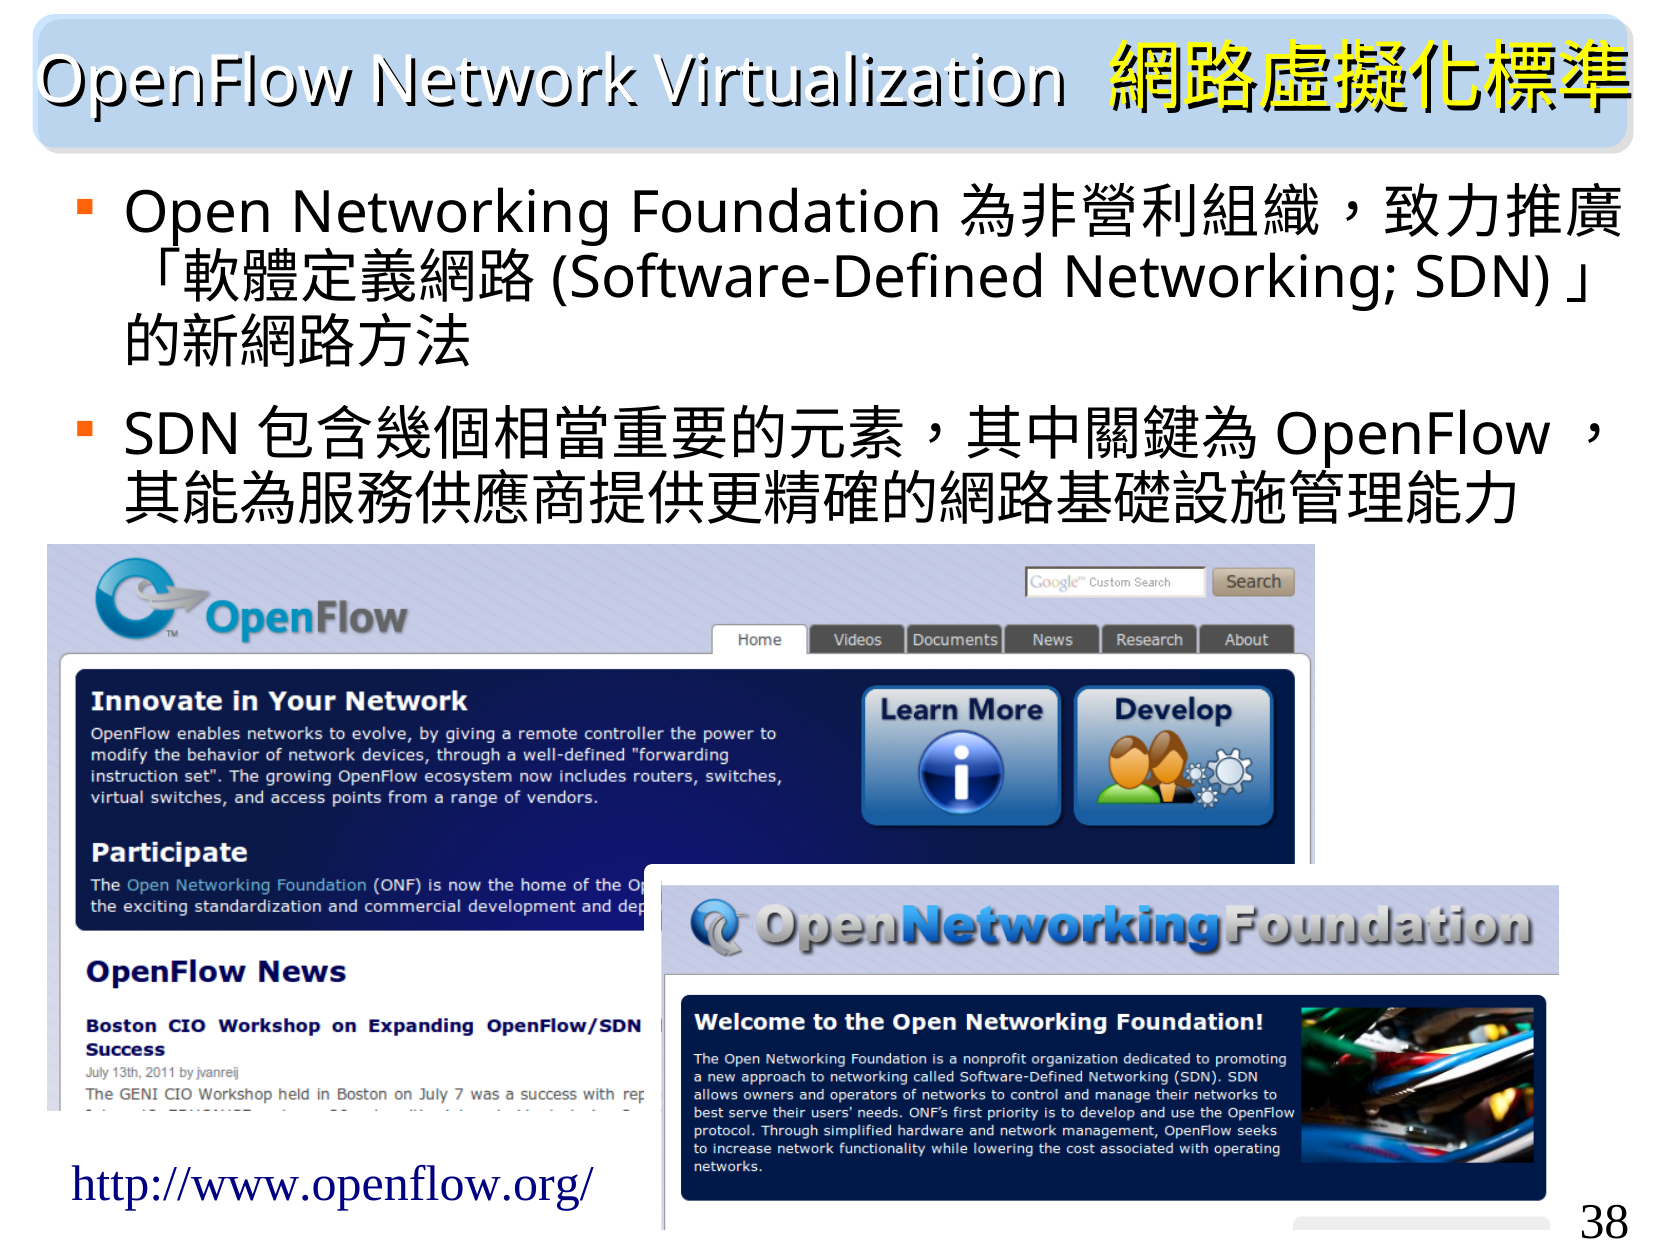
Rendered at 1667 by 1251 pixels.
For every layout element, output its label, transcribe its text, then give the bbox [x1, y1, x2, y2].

picture [47, 544, 1315, 1111]
picture [661, 881, 1560, 1230]
text_box http://www.openflow.org/ [56, 1142, 610, 1218]
text_box Open Networking Foundation為非營利組織，致力推廣「軟體定義網路(Software-Defined Networking; SDN)」的新網路方法 SDN包含幾個相當重要的元素，其中關鍵為OpenFlow，其能為服務供應商提供更精確的網路基礎設施管理能力 [59, 177, 1625, 562]
title OpenFlow Network Virtualization 網路虛擬化標準 [0, 7, 1665, 148]
